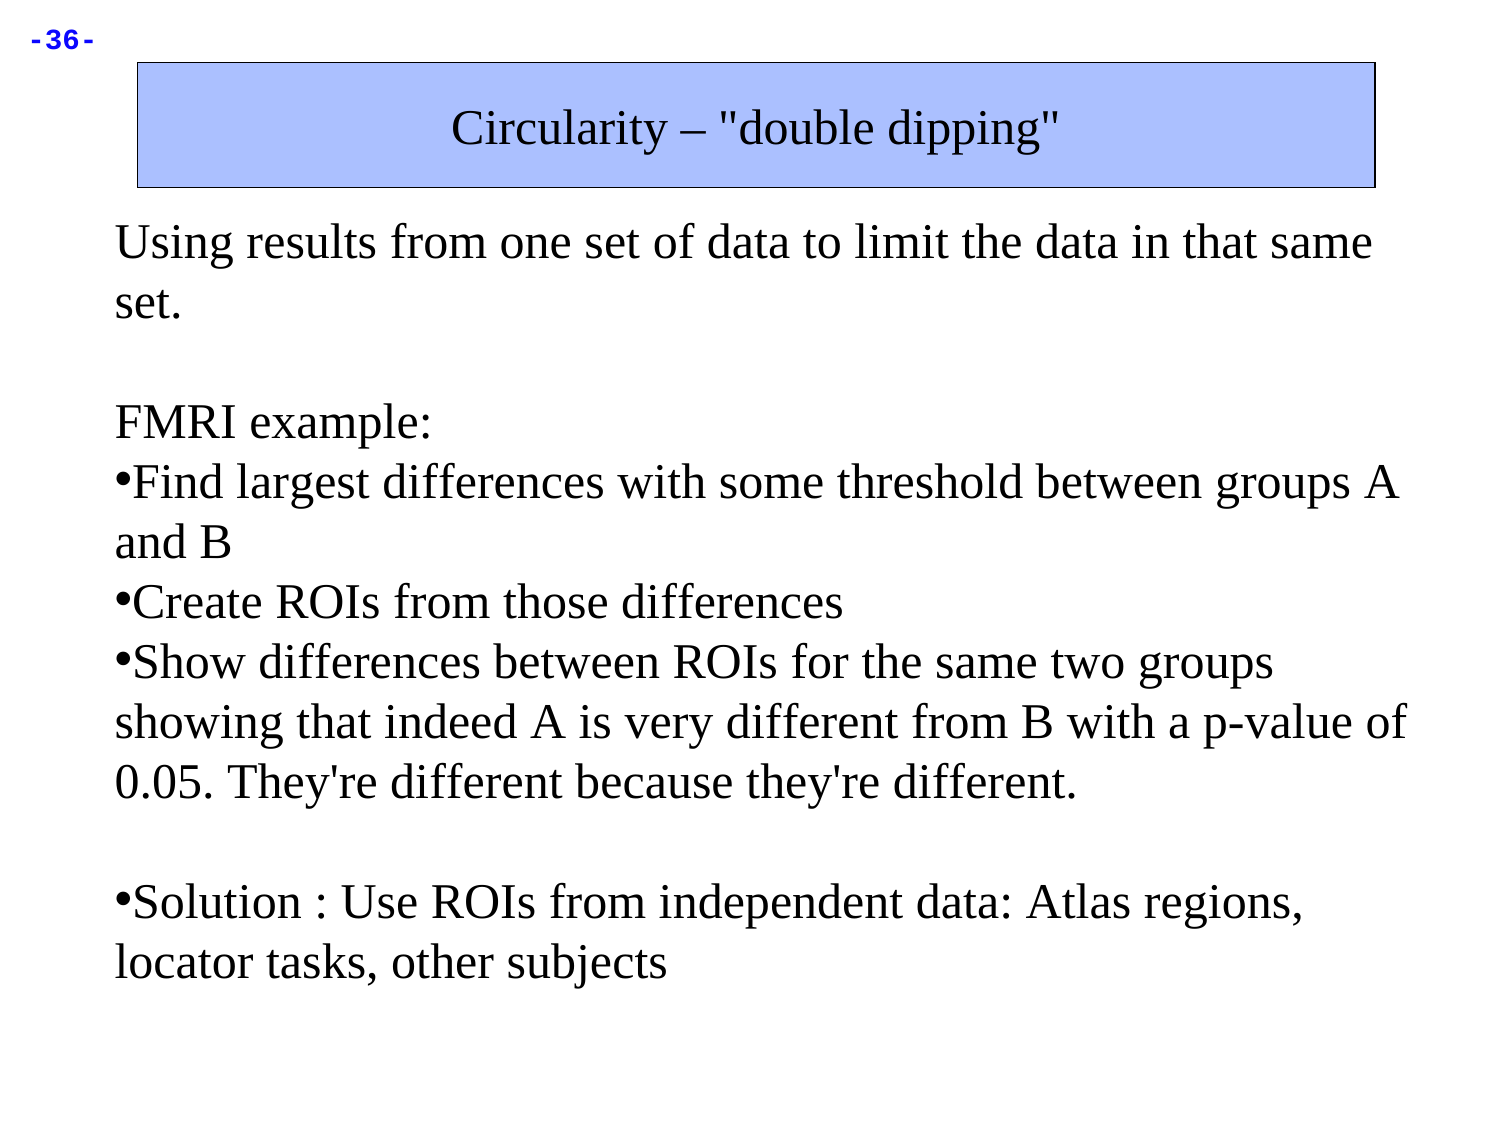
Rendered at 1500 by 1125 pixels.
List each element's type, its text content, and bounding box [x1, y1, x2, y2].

title Circularity – "double dipping" [137, 62, 1375, 188]
text_box Using results from one set of data to limit the data in that same set. FMRI example: Find largest differences with some threshold between groups A and B Create ROIs from those differences Show differences between ROIs for the same two groups showing that indeed A is very different from B with a p-value of 0.05. They're different because they're different. Solution : Use ROIs from independent data: Atlas regions, locator tasks, other subjects [99, 200, 1438, 1117]
